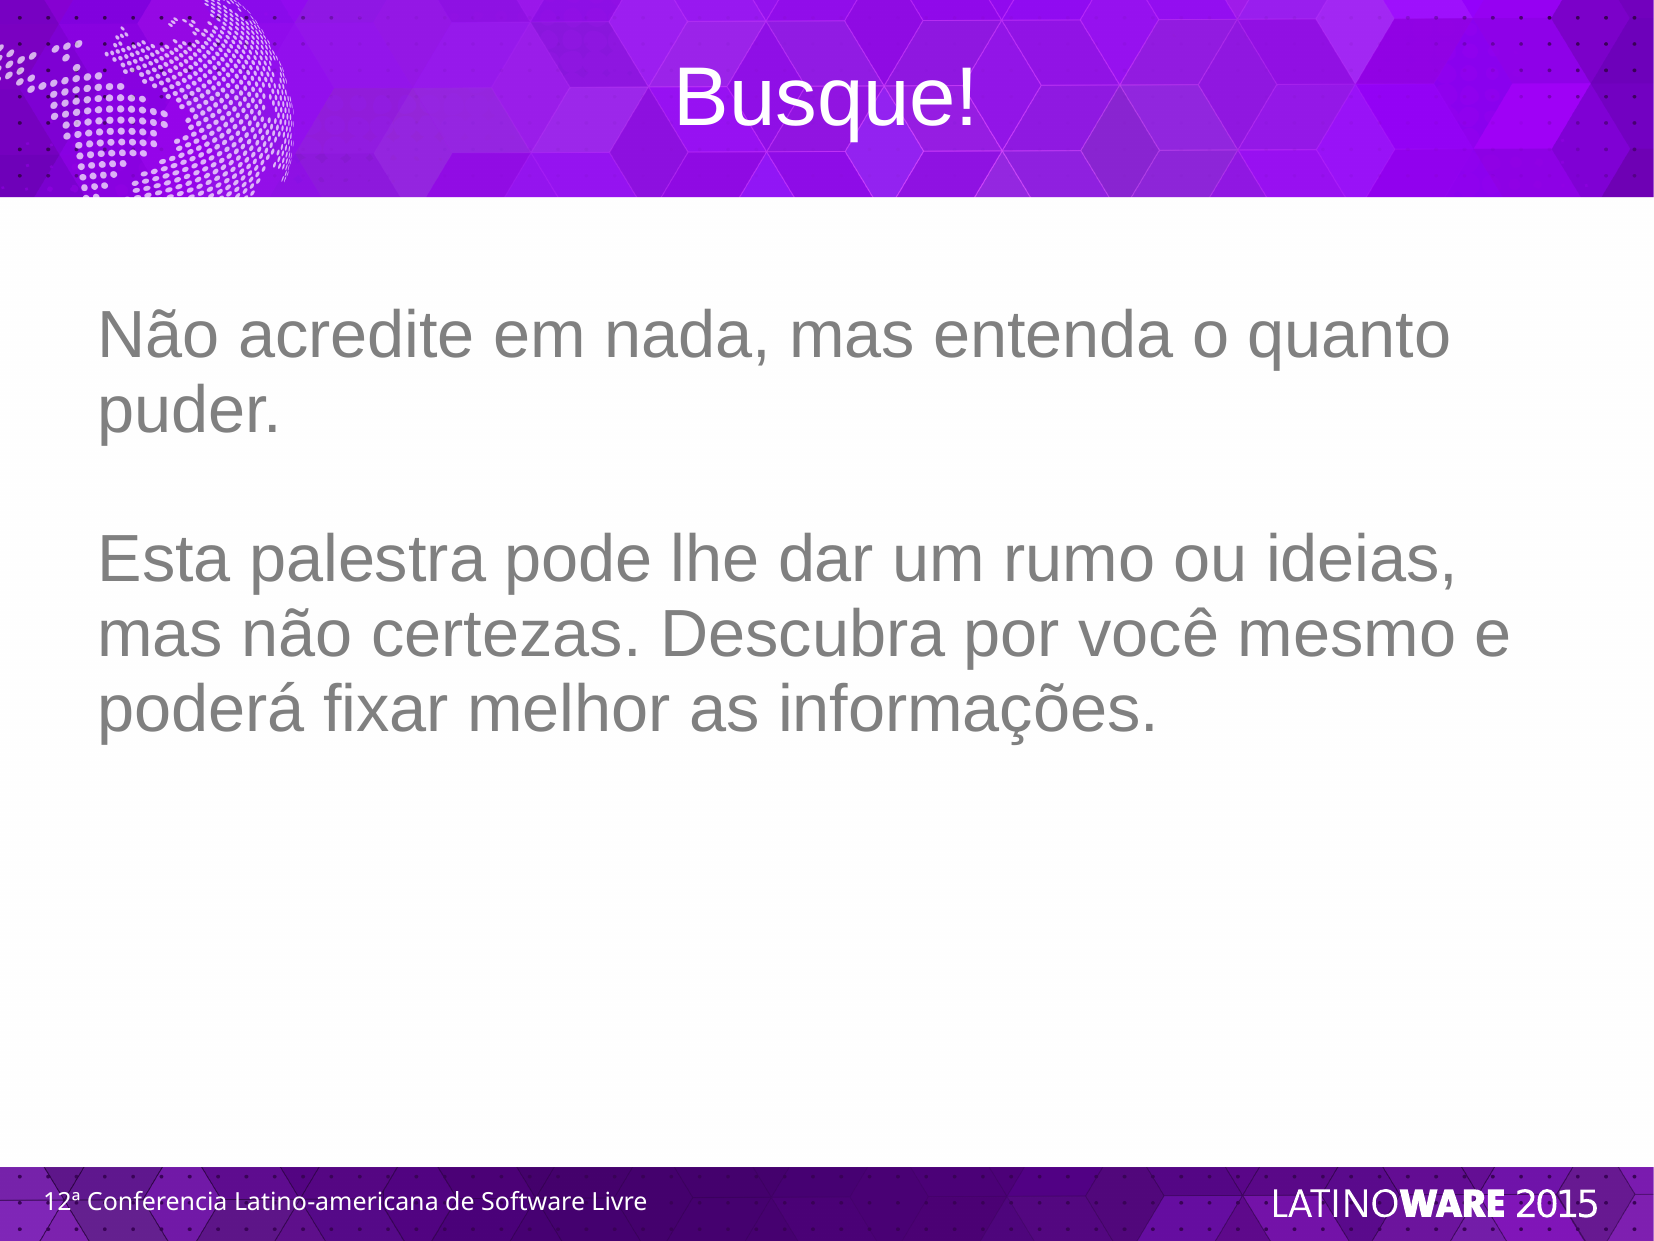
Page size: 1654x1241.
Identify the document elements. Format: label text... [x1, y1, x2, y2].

text_box Busque! [183, 43, 1471, 152]
picture [0, 0, 1654, 1241]
text_box 12ª Conferencia Latino-americana de Software Livre [28, 1176, 1127, 1234]
text_box Não acredite em nada, mas entenda o quanto puder. Esta palestra pode lhe dar um rumo ou ideias, mas não certezas. Descubra por você mesmo e poderá fixar melhor as informações. [82, 289, 1571, 1081]
